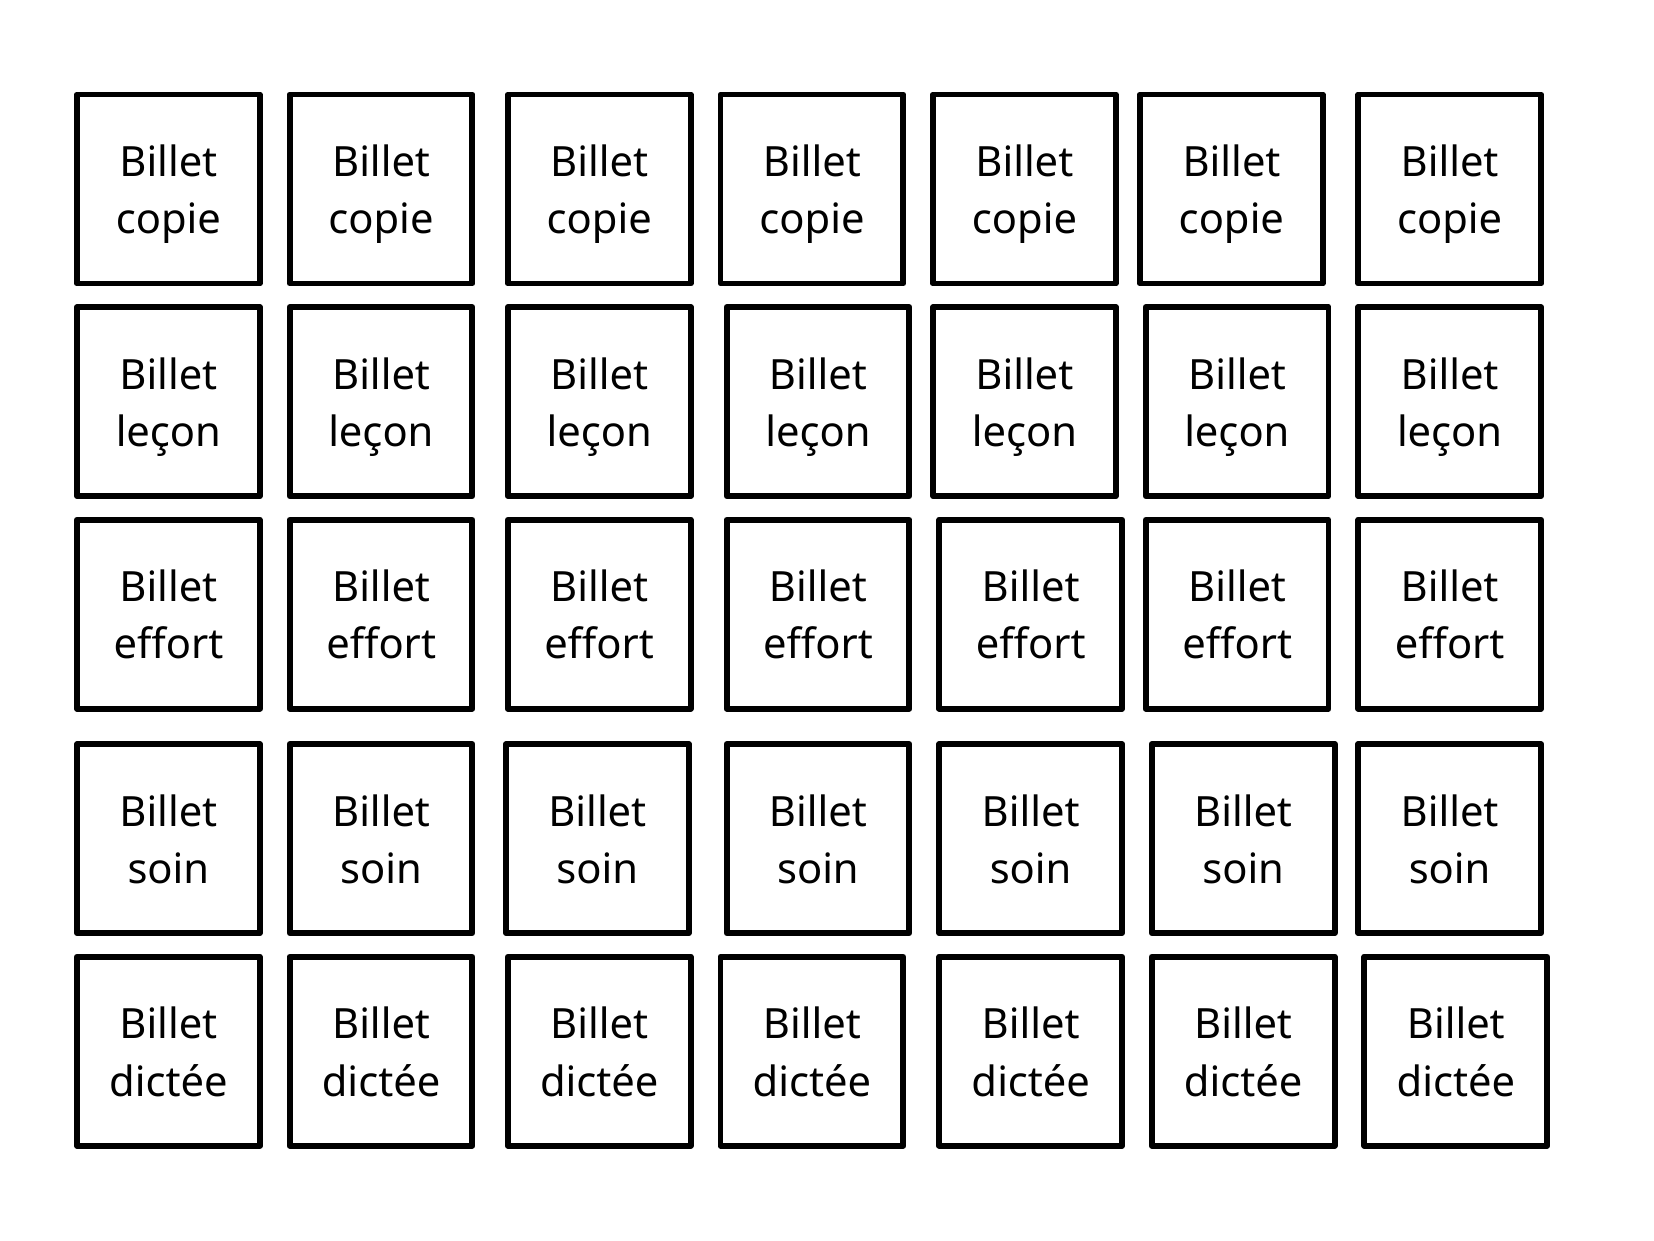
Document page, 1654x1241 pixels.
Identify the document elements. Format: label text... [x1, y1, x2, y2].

text_box Billet soin [289, 744, 473, 934]
text_box Billet soin [1358, 744, 1542, 934]
text_box Billet soin [505, 744, 689, 934]
text_box Billet effort [77, 519, 260, 709]
text_box Billet copie [289, 94, 473, 284]
text_box Billet dictée [1151, 956, 1335, 1146]
text_box Billet leçon [726, 307, 910, 497]
text_box Billet dictée [507, 956, 691, 1146]
text_box Billet effort [939, 519, 1123, 709]
text_box Billet effort [289, 519, 473, 709]
text_box Billet copie [507, 94, 691, 284]
text_box Billet leçon [289, 307, 473, 497]
text_box Billet copie [933, 94, 1116, 284]
text_box Billet effort [1358, 519, 1542, 709]
text_box Billet soin [939, 744, 1123, 934]
text_box Billet soin [726, 744, 910, 934]
text_box Billet leçon [507, 307, 691, 497]
text_box Billet copie [720, 94, 904, 284]
text_box Billet effort [1145, 519, 1329, 709]
text_box Billet leçon [933, 307, 1116, 497]
text_box Billet dictée [289, 956, 473, 1146]
text_box Billet copie [1358, 94, 1542, 284]
text_box Billet dictée [77, 956, 260, 1146]
text_box Billet leçon [1145, 307, 1329, 497]
text_box Billet soin [77, 744, 260, 934]
text_box Billet effort [507, 519, 691, 709]
text_box Billet copie [1140, 94, 1323, 284]
text_box Billet dictée [939, 956, 1123, 1146]
text_box Billet effort [726, 519, 910, 709]
text_box Billet copie [77, 94, 260, 284]
text_box Billet dictée [1364, 956, 1548, 1146]
text_box Billet leçon [77, 307, 260, 497]
text_box Billet dictée [720, 956, 904, 1146]
text_box Billet soin [1151, 744, 1335, 934]
text_box Billet leçon [1358, 307, 1542, 497]
